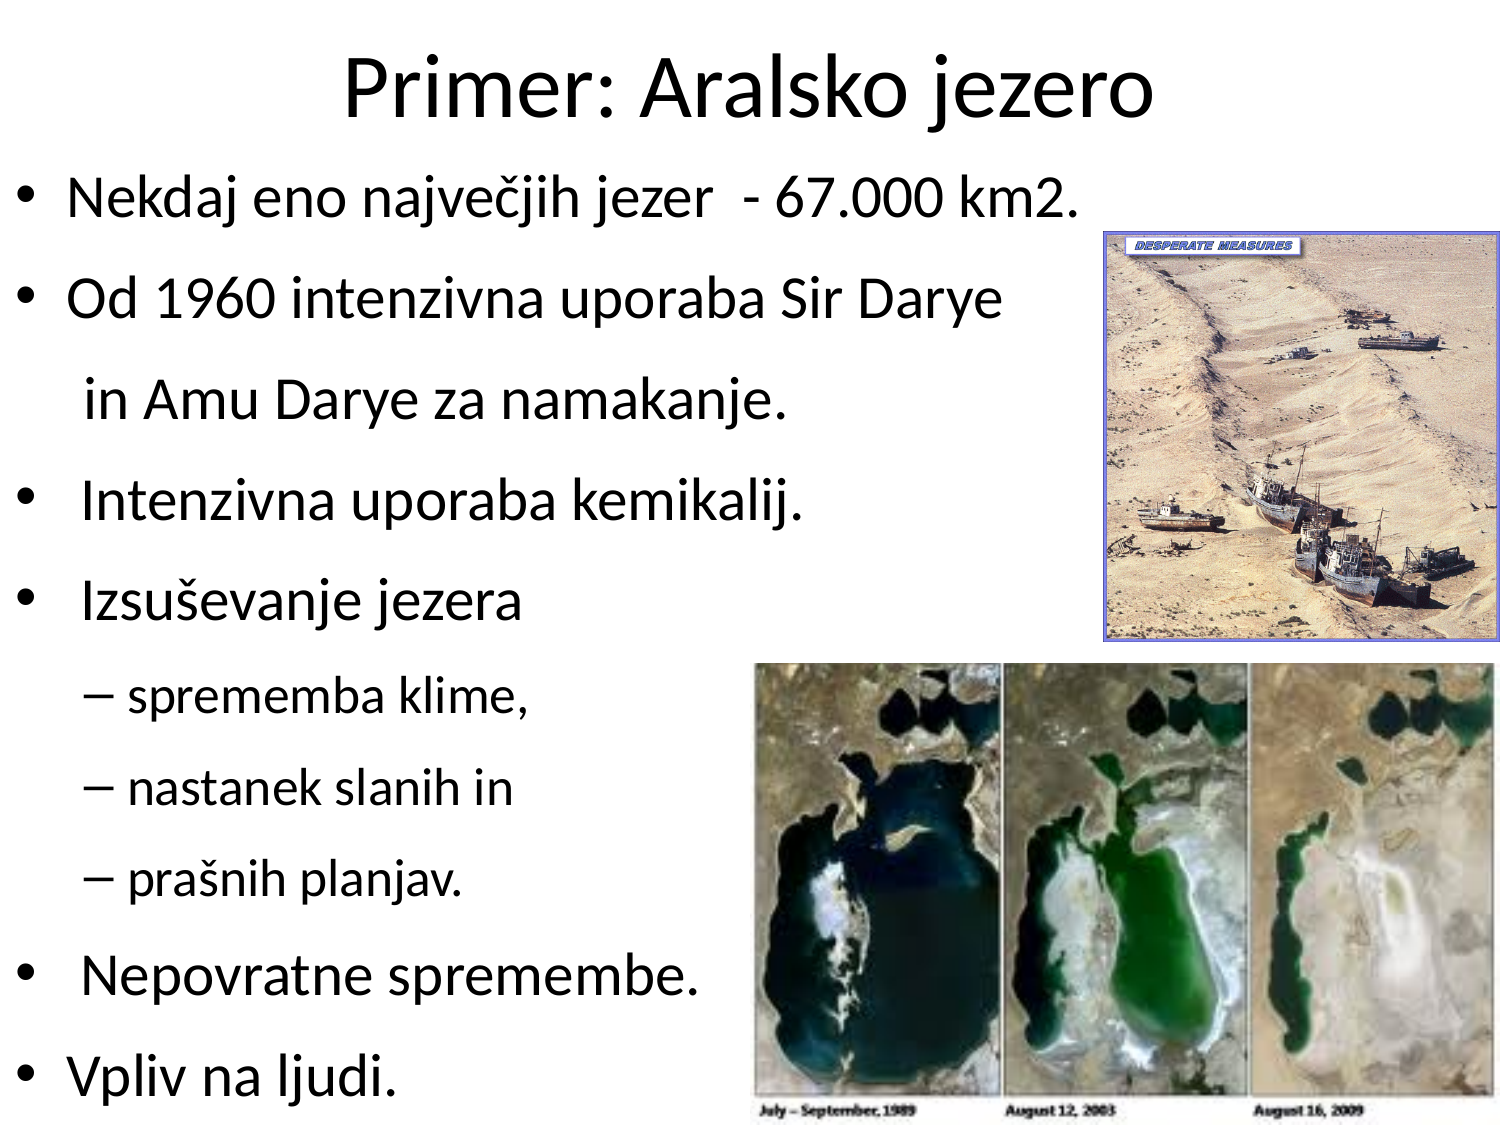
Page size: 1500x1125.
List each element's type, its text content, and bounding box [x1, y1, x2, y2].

list Nekdaj eno največjih jezer - 67.000 km2. Od 1960 intenzivna uporaba Sir Darye in Amu Darye za namakanje. Intenzivna uporaba kemikalij. Izsuševanje jezera sprememba klime, nastanek slanih in prašnih planjav. Nepovratne spremembe. Vpliv na ljudi. [0, 149, 1199, 1125]
title Primer: Aralsko jezero [0, 0, 1500, 161]
picture [750, 663, 1500, 1125]
picture [1103, 231, 1500, 642]
